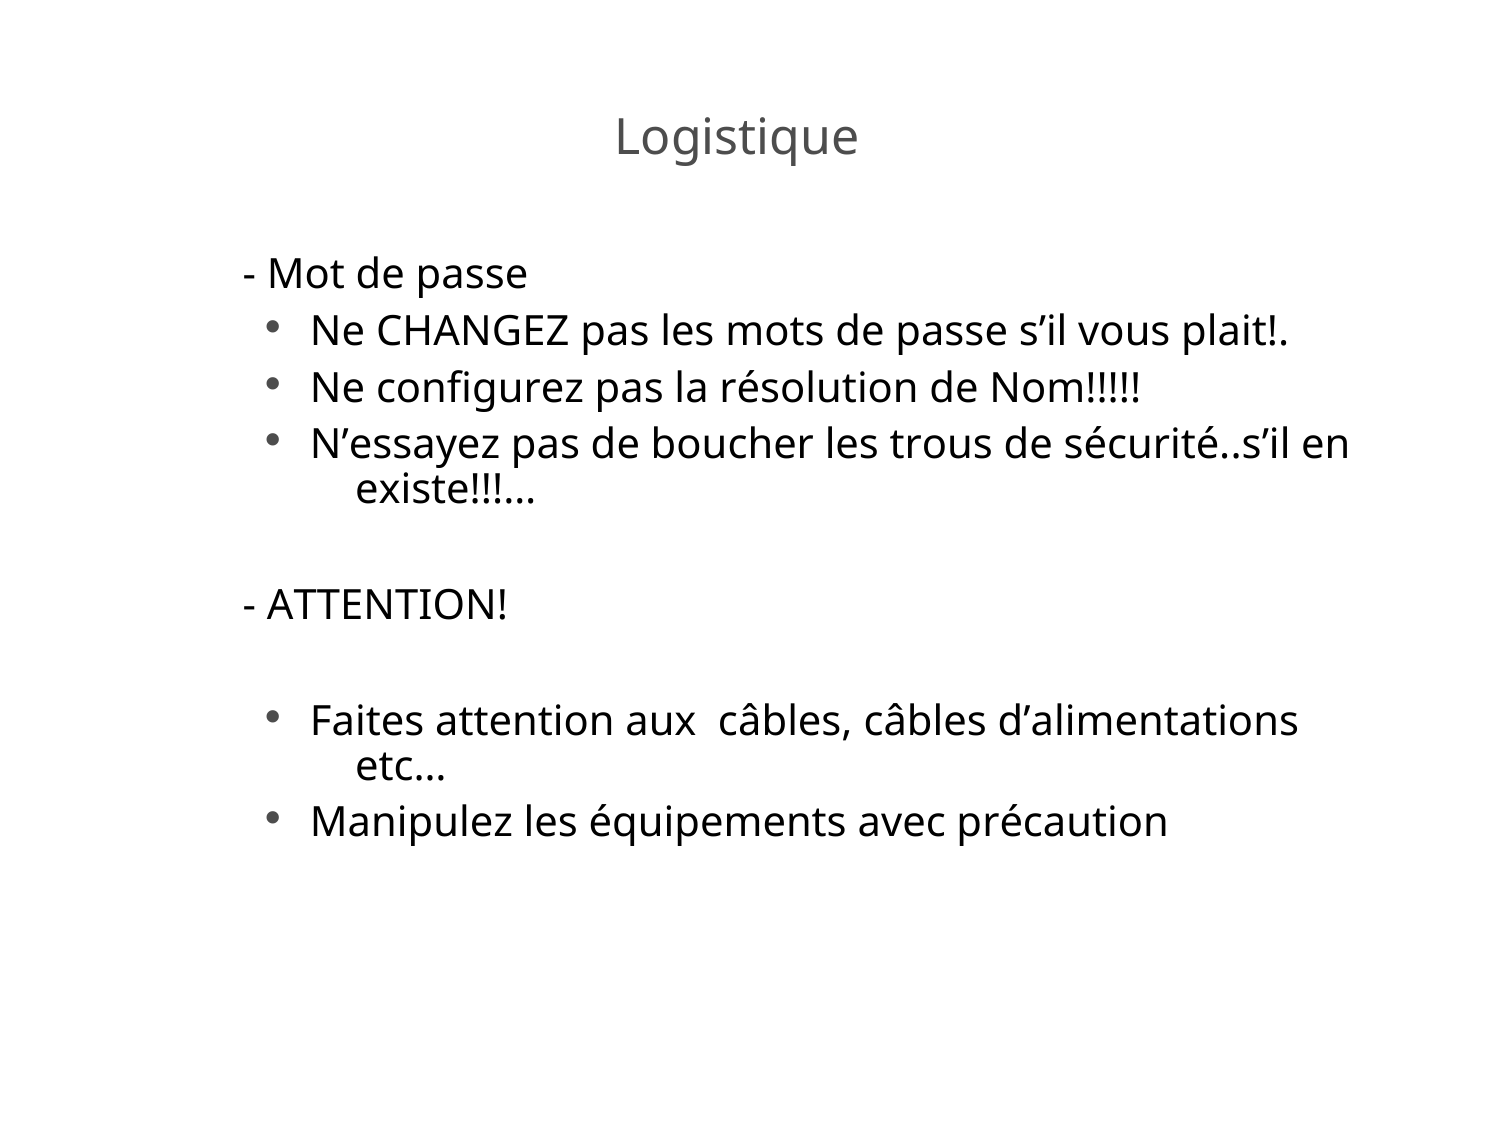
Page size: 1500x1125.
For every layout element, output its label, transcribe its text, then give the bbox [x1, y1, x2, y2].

title Logistique [99, 101, 1375, 174]
list - Mot de passe Ne CHANGEZ pas les mots de passe s’il vous plait!. Ne configurez pas la résolution de Nom!!!!! N’essayez pas de boucher les trous de sécurité..s’il en existe!!!… - ATTENTION! Faites attention aux câbles, câbles d’alimentations etc… Manipulez les équipements avec précaution [100, 243, 1376, 809]
